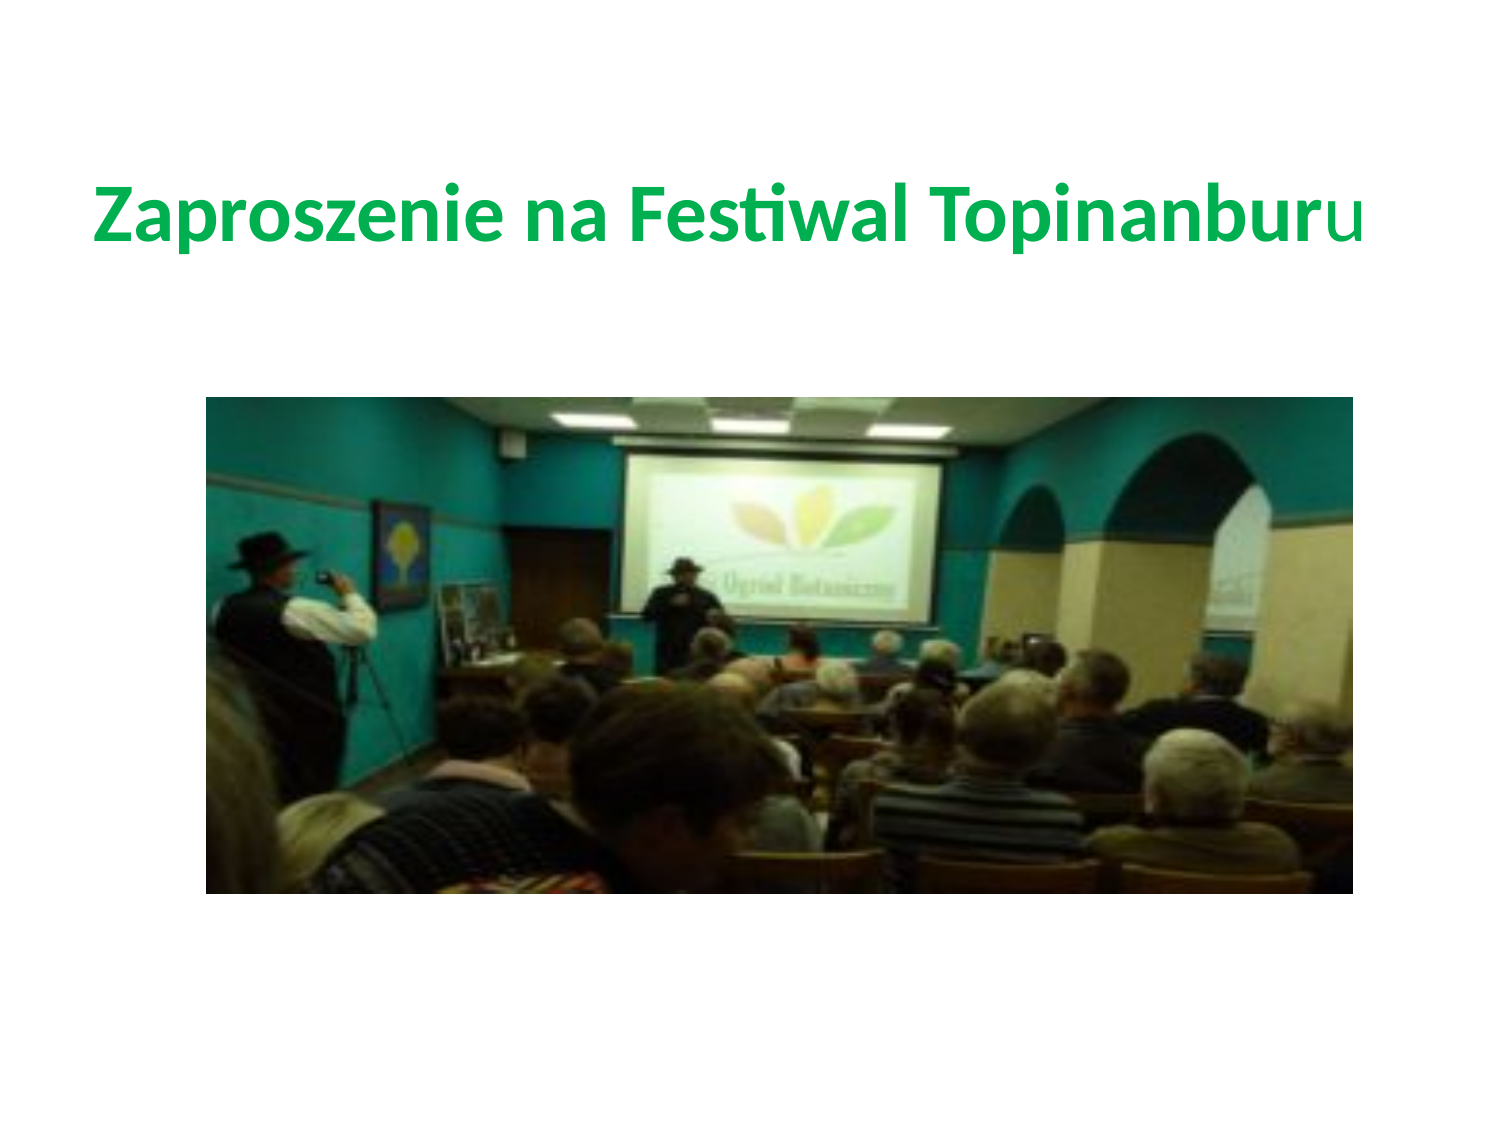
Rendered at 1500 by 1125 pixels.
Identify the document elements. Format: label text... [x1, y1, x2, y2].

title Zaproszenie na Festiwal Topinanburu [64, 42, 1415, 374]
picture [206, 397, 1353, 894]
